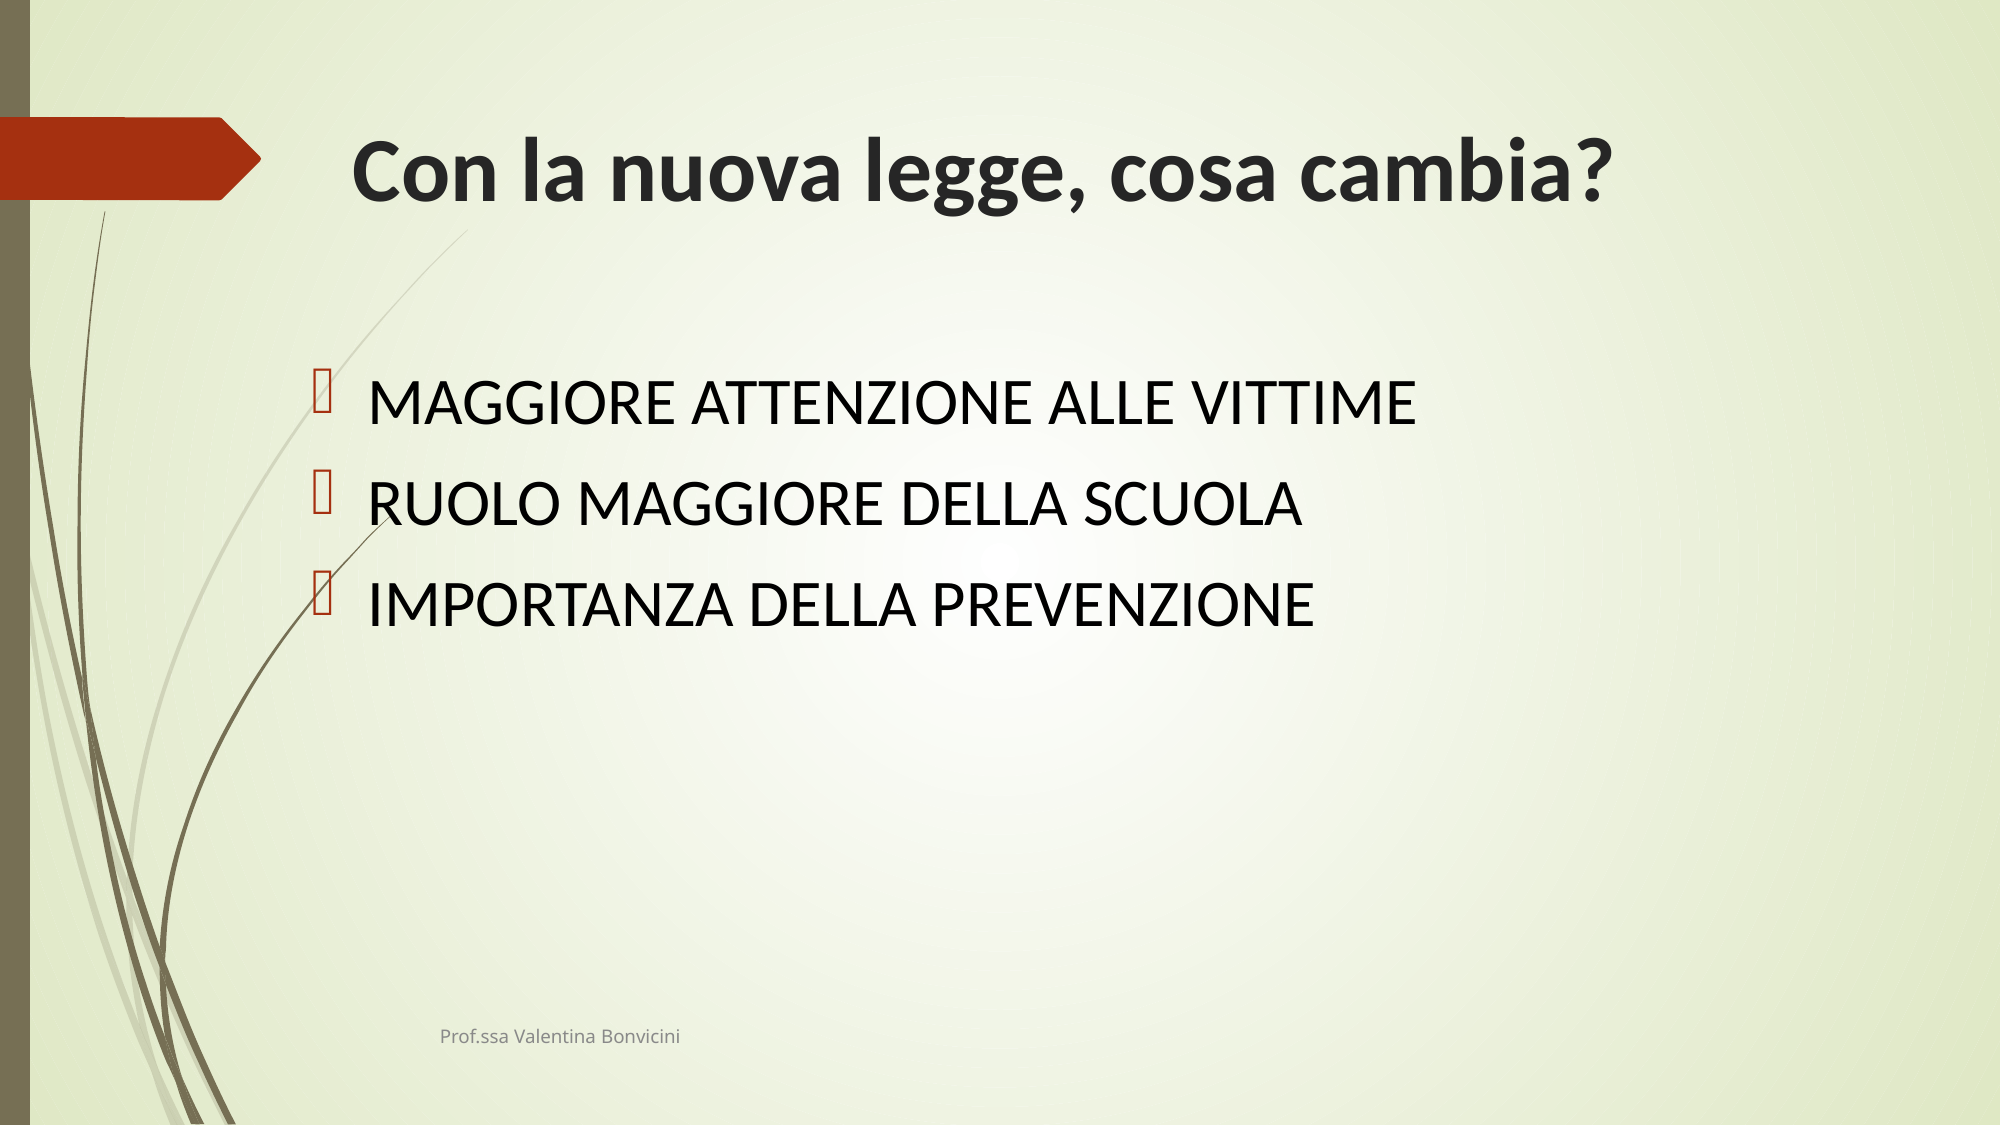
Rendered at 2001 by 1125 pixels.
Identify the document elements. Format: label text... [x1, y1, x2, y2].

text_box Prof.ssa Valentina Bonvicini [424, 1006, 1675, 1067]
list MAGGIORE ATTENZIONE ALLE VITTIME RUOLO MAGGIORE DELLA SCUOLA IMPORTANZA DELLA PREVENZIONE [296, 350, 1888, 970]
title Con la nuova legge, cosa cambia? [337, 102, 1888, 313]
